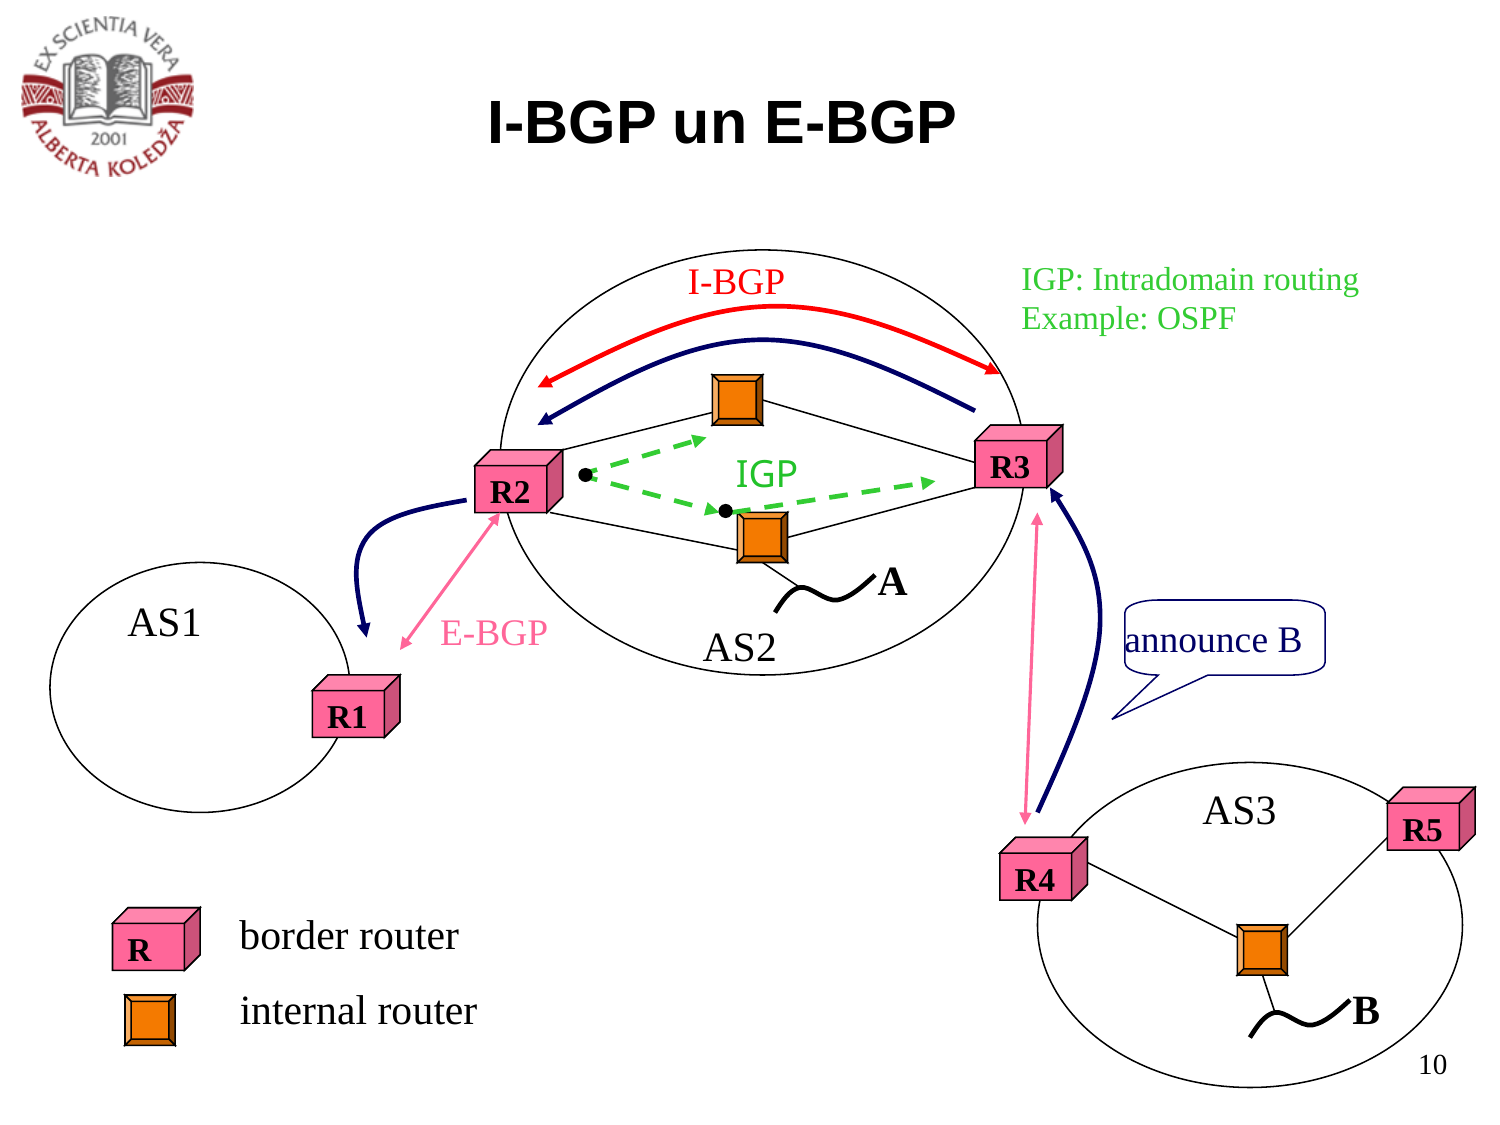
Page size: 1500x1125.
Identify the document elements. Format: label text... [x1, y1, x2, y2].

text_box internal router [224, 975, 493, 1041]
picture [21, 16, 194, 177]
text_box I-BGP [672, 249, 801, 311]
text_box [187, 907, 201, 967]
text_box A [862, 546, 923, 612]
text_box [738, 512, 788, 563]
text_box [550, 450, 563, 509]
text_box 1 [125, 995, 132, 1046]
text_box 1 [712, 374, 719, 426]
text_box IGP: Intradomain routing Example: OSPF [1006, 249, 1472, 345]
text_box R5 [1387, 799, 1463, 856]
text_box [713, 374, 763, 426]
text_box announce B [1111, 600, 1326, 720]
text_box R1 [312, 687, 388, 743]
text_box AS2 [687, 612, 792, 679]
text_box [126, 995, 176, 1046]
text_box AS3 [1187, 775, 1292, 841]
text_box [1050, 425, 1063, 484]
text_box R4 [999, 849, 1075, 906]
text_box B [1337, 975, 1396, 1041]
text_box E-BGP [425, 599, 434, 611]
text_box IGP [721, 442, 814, 504]
text_box E-BGP [425, 599, 564, 661]
text_box border router [224, 900, 475, 966]
text_box <skaitlis> [1312, 1037, 1401, 1079]
text_box R [112, 920, 188, 976]
text_box 1 [737, 514, 744, 563]
text_box [1238, 925, 1288, 976]
text_box <skaitlis> [1312, 1037, 1463, 1101]
text_box 1 [1237, 925, 1244, 976]
text_box R3 [975, 437, 1051, 493]
text_box [579, 468, 592, 482]
title I-BGP un E-BGP [50, 62, 1374, 175]
text_box AS1 [112, 587, 217, 653]
text_box [1463, 787, 1476, 847]
text_box [719, 504, 733, 518]
text_box R2 [474, 462, 551, 518]
text_box [387, 674, 400, 734]
text_box [1075, 837, 1088, 897]
